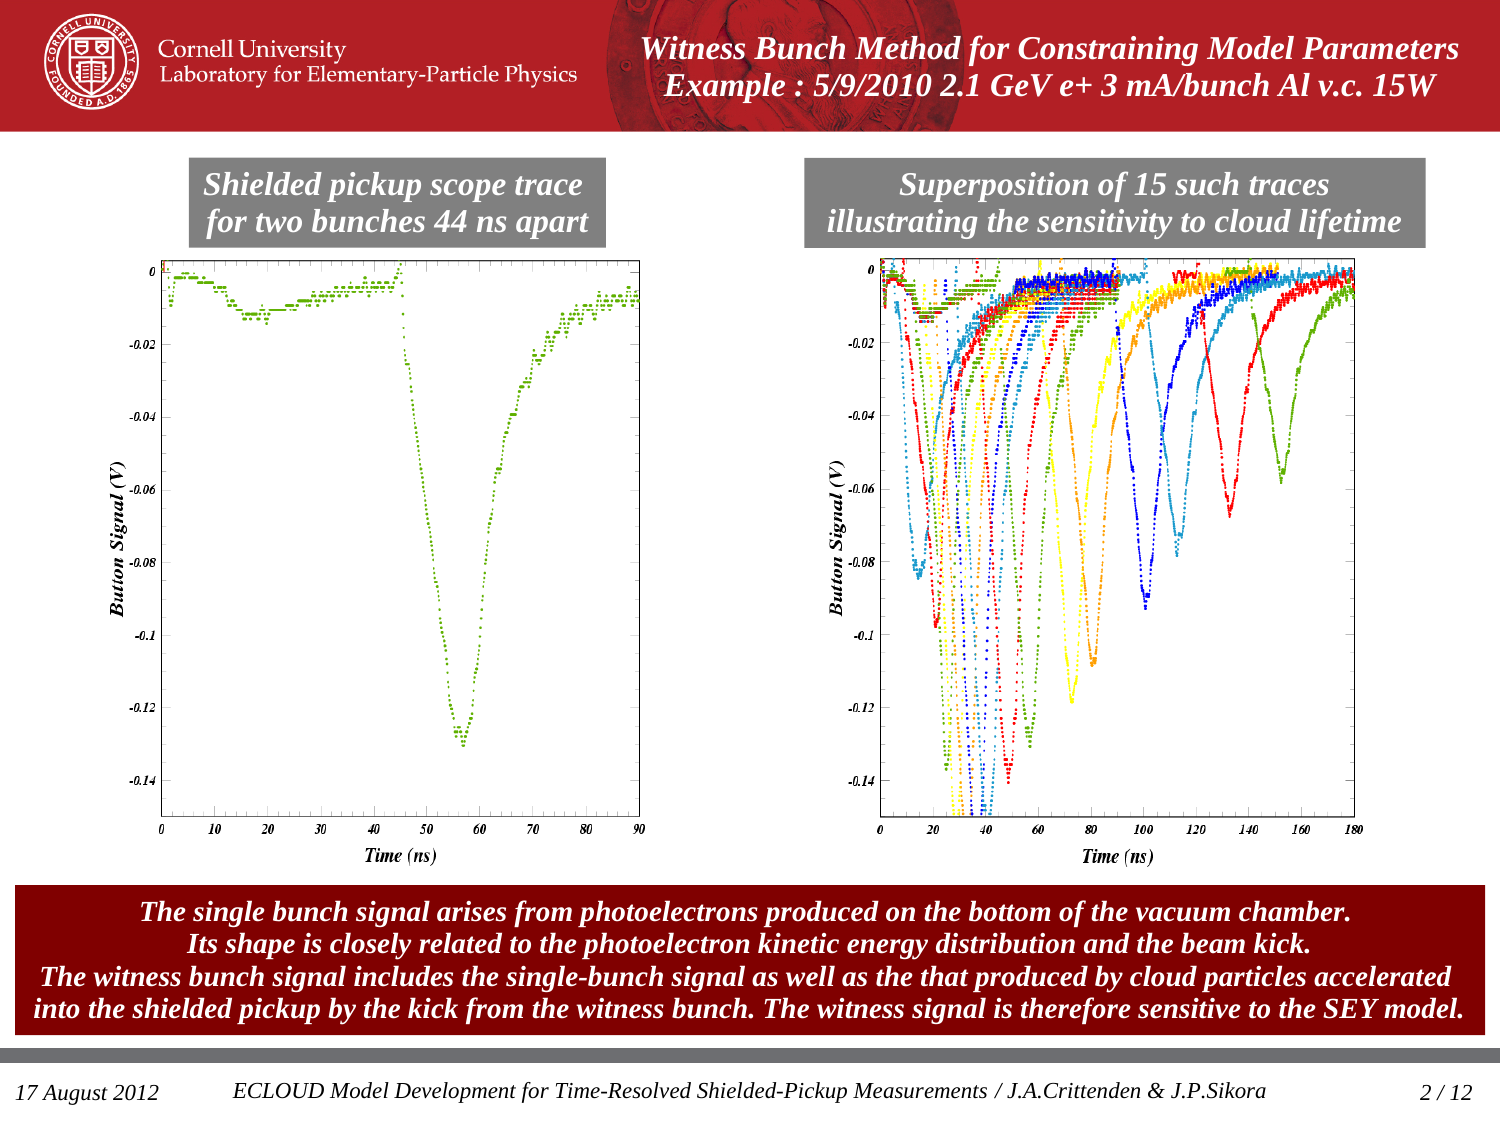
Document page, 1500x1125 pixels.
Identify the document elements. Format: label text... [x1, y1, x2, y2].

picture [0, 0, 1500, 132]
text_box Superposition of 15 such traces illustrating the sensitivity to cloud lifetime [804, 157, 1426, 248]
text_box Witness Bunch Method for Constraining Model Parameters Example : 5/9/2010 2.1 GeV e+ 3 mA/bunch Al v.c. 15W [600, 29, 1500, 106]
text_box The single bunch signal arises from photoelectrons produced on the bottom of the vacuum chamber. Its shape is closely related to the photoelectron kinetic energy distribution and the beam kick. The witness bunch signal includes the single-bunch signal as well as the that produced by cloud particles accelerated into the shielded pickup by the kick from the witness bunch. The witness signal is therefore sensitive to the SEY model. [15, 885, 1486, 1036]
text_box Shielded pickup scope trace for two bunches 44 ns apart [188, 157, 606, 248]
picture [825, 254, 1370, 871]
picture [105, 255, 650, 871]
